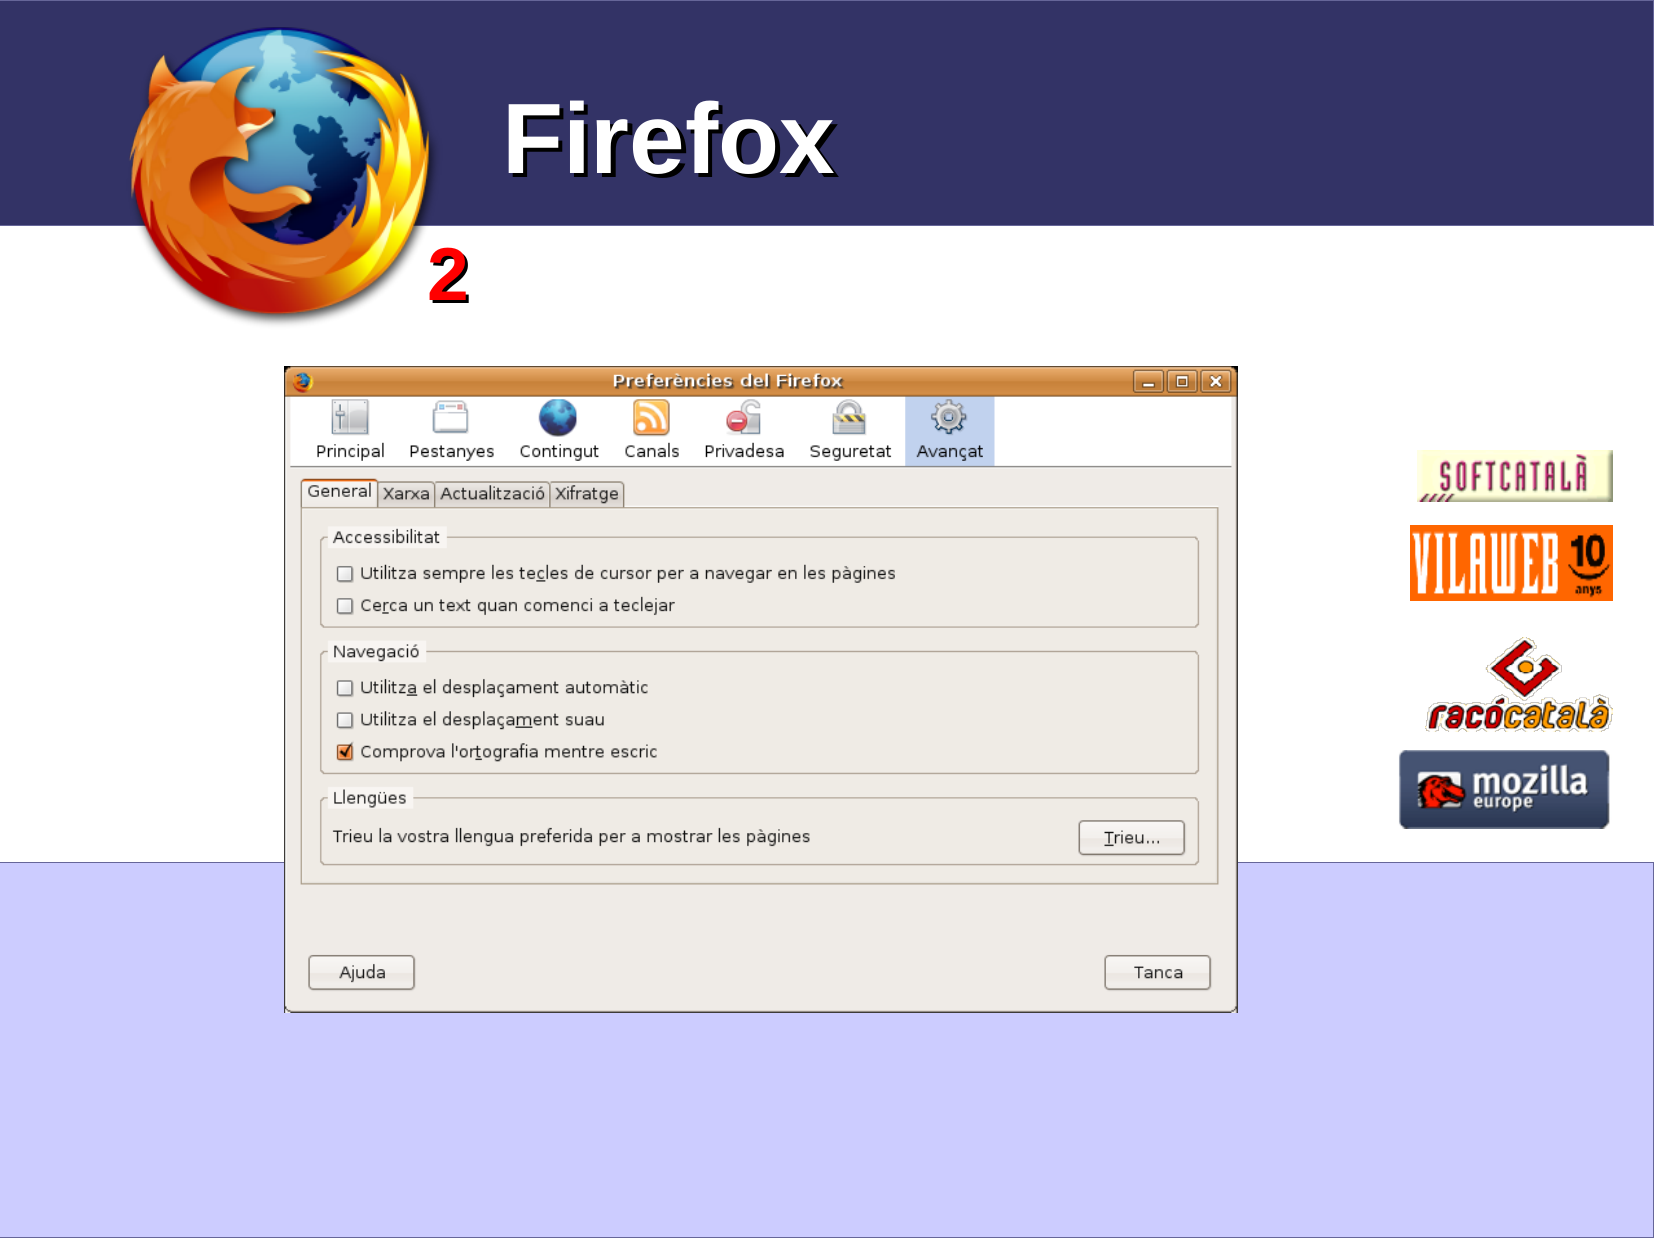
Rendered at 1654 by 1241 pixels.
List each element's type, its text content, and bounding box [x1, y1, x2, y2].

text_box Firefox [487, 75, 938, 202]
picture [1425, 637, 1613, 732]
picture [1387, 750, 1622, 829]
picture [284, 366, 1238, 1013]
picture [112, 3, 451, 338]
text_box 2 [412, 225, 526, 338]
picture [1410, 525, 1613, 601]
picture [1417, 450, 1613, 502]
text_box [0, 862, 1654, 1238]
text_box [0, 0, 1654, 226]
